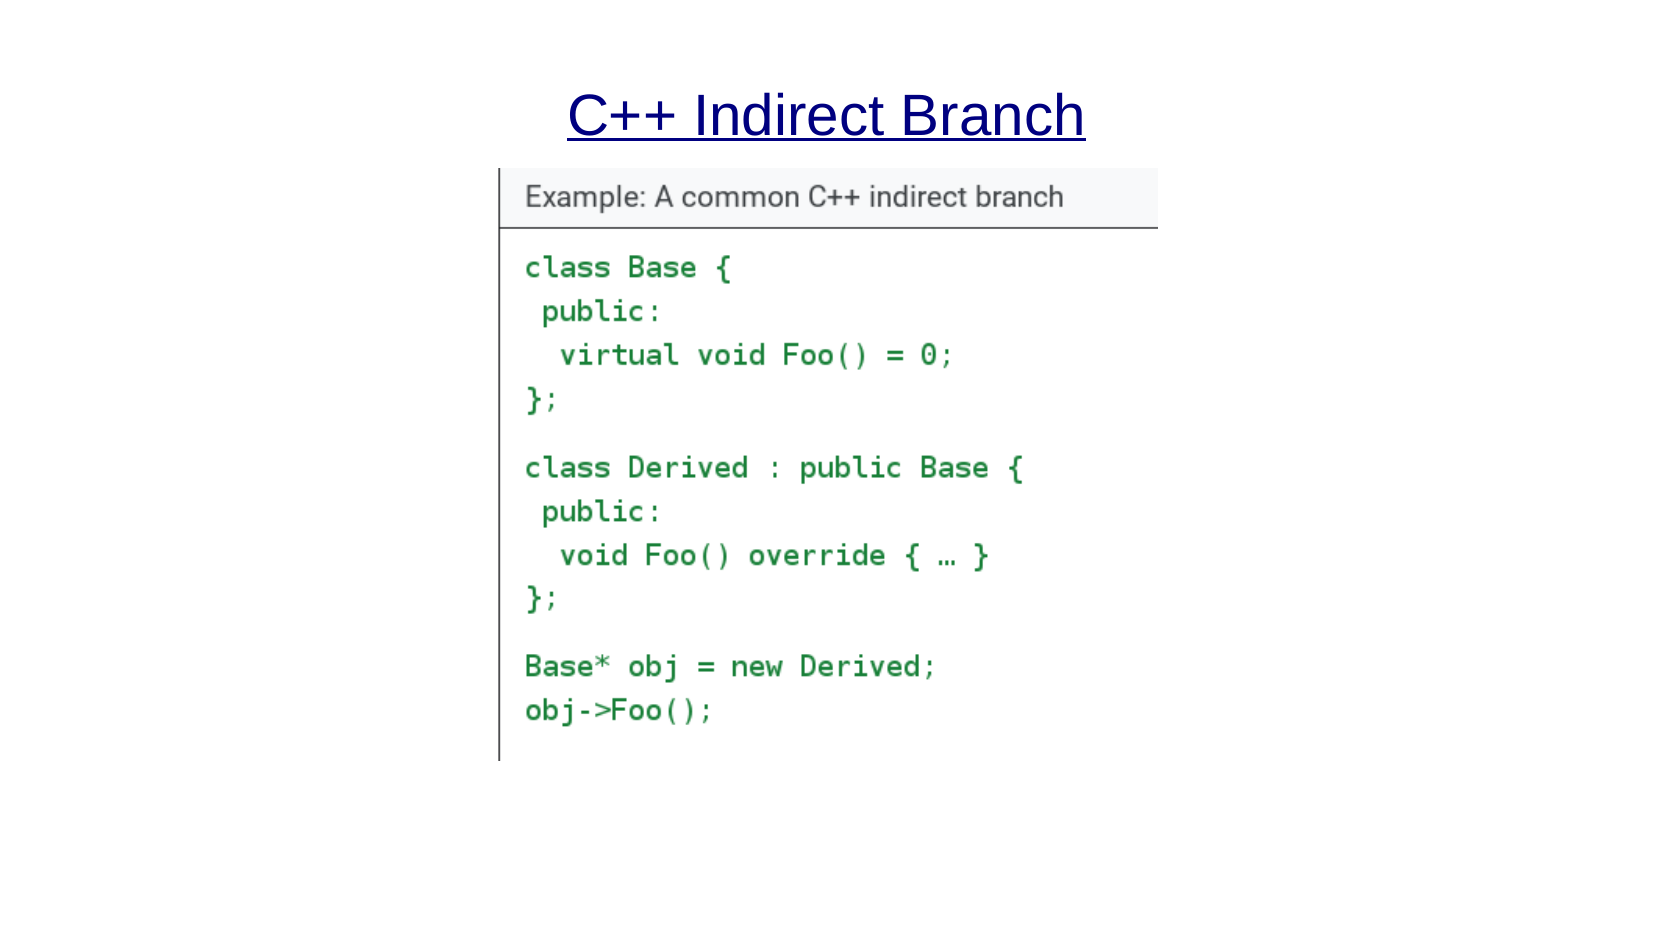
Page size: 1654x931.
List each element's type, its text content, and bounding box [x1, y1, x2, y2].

picture [494, 168, 1158, 761]
title C++ Indirect Branch [82, 37, 1571, 193]
